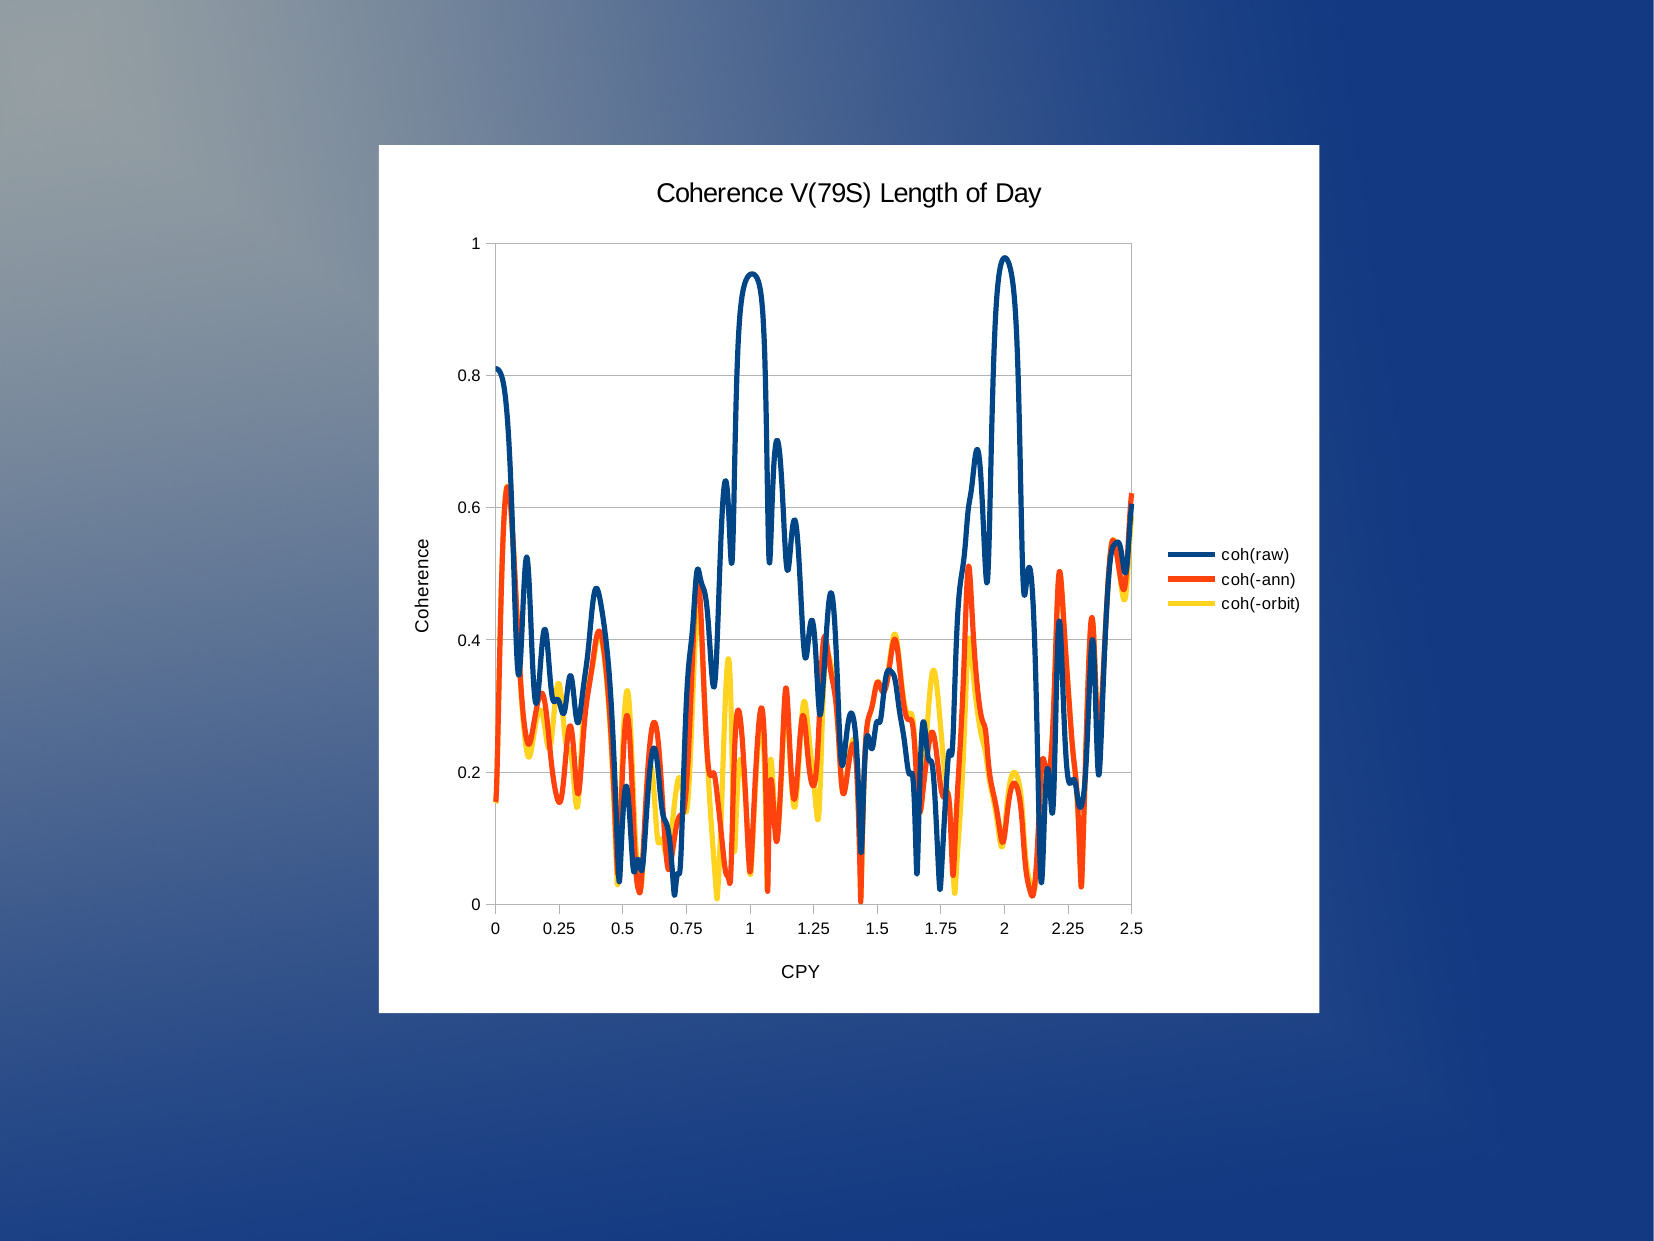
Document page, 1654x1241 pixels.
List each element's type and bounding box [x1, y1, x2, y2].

chart [378, 145, 1320, 1014]
picture [0, 0, 1654, 1241]
